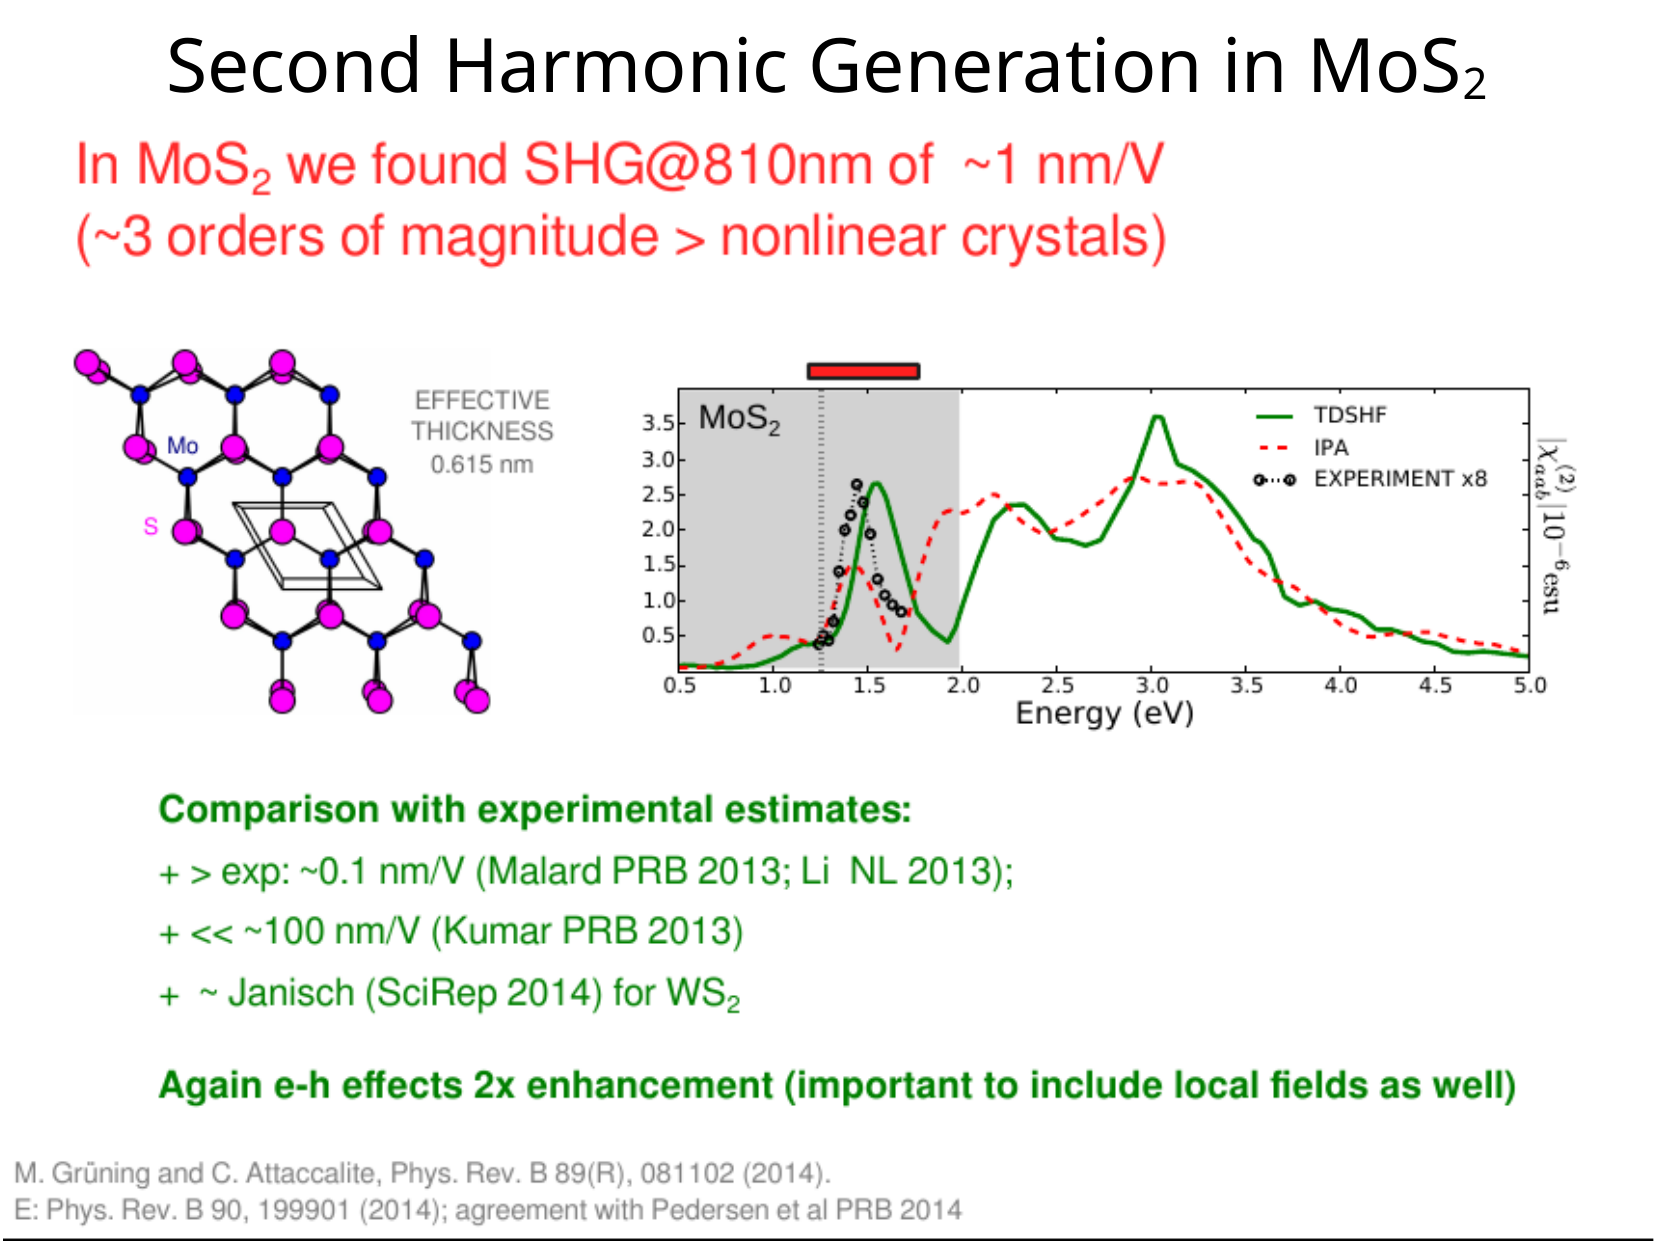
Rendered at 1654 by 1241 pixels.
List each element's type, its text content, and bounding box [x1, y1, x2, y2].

title Second Harmonic Generation in MoS2 [82, 0, 1572, 137]
picture [3, 70, 1654, 1241]
